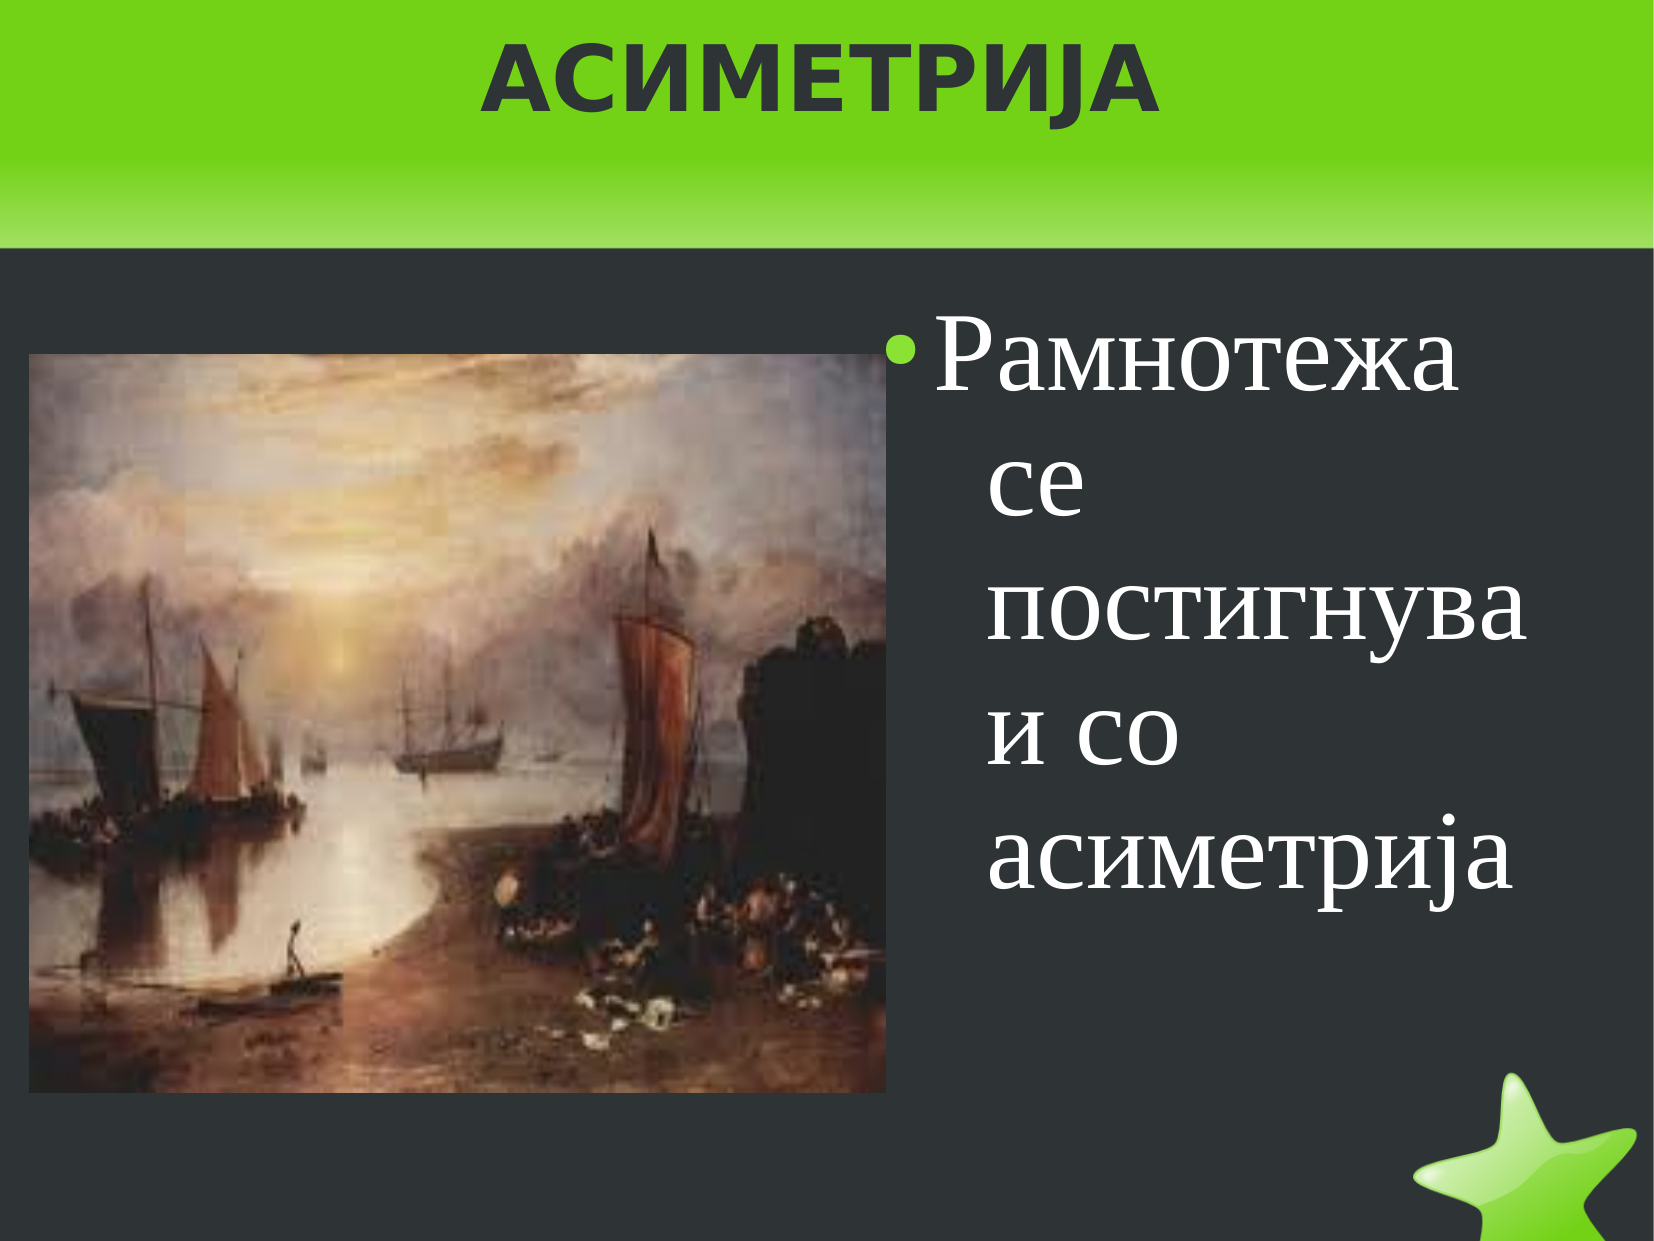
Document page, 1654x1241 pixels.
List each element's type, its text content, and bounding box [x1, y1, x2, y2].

title АСИМЕТРИЈА [76, 25, 1565, 240]
picture [0, 0, 1654, 1241]
list Рамнотежа се постигнува и со асиметрија [845, 290, 1572, 1094]
